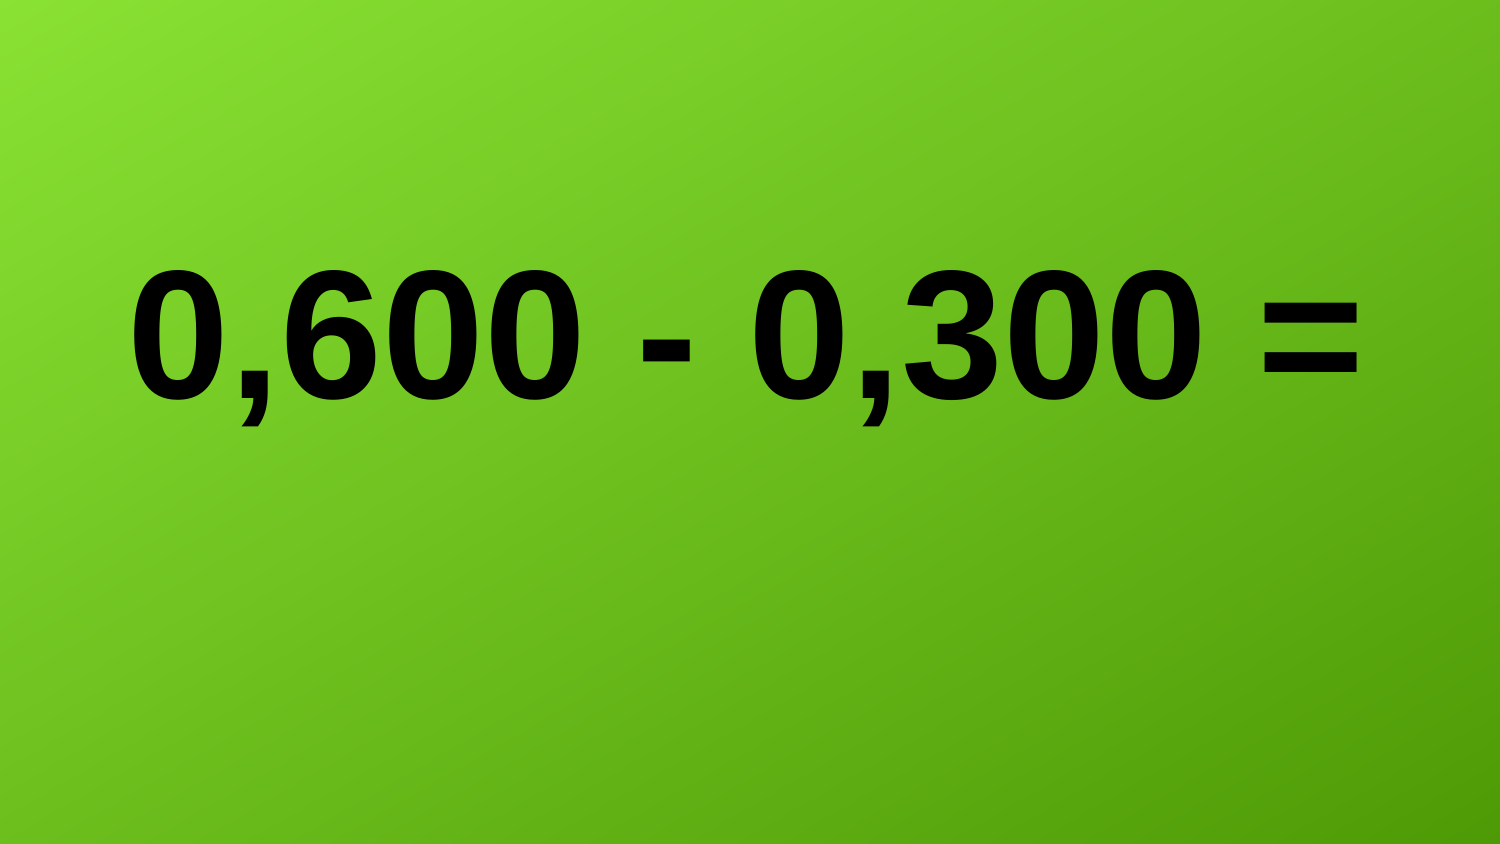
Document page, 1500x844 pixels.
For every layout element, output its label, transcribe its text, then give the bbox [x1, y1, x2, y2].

title 0,600 - 0,300 = [112, 259, 1388, 450]
